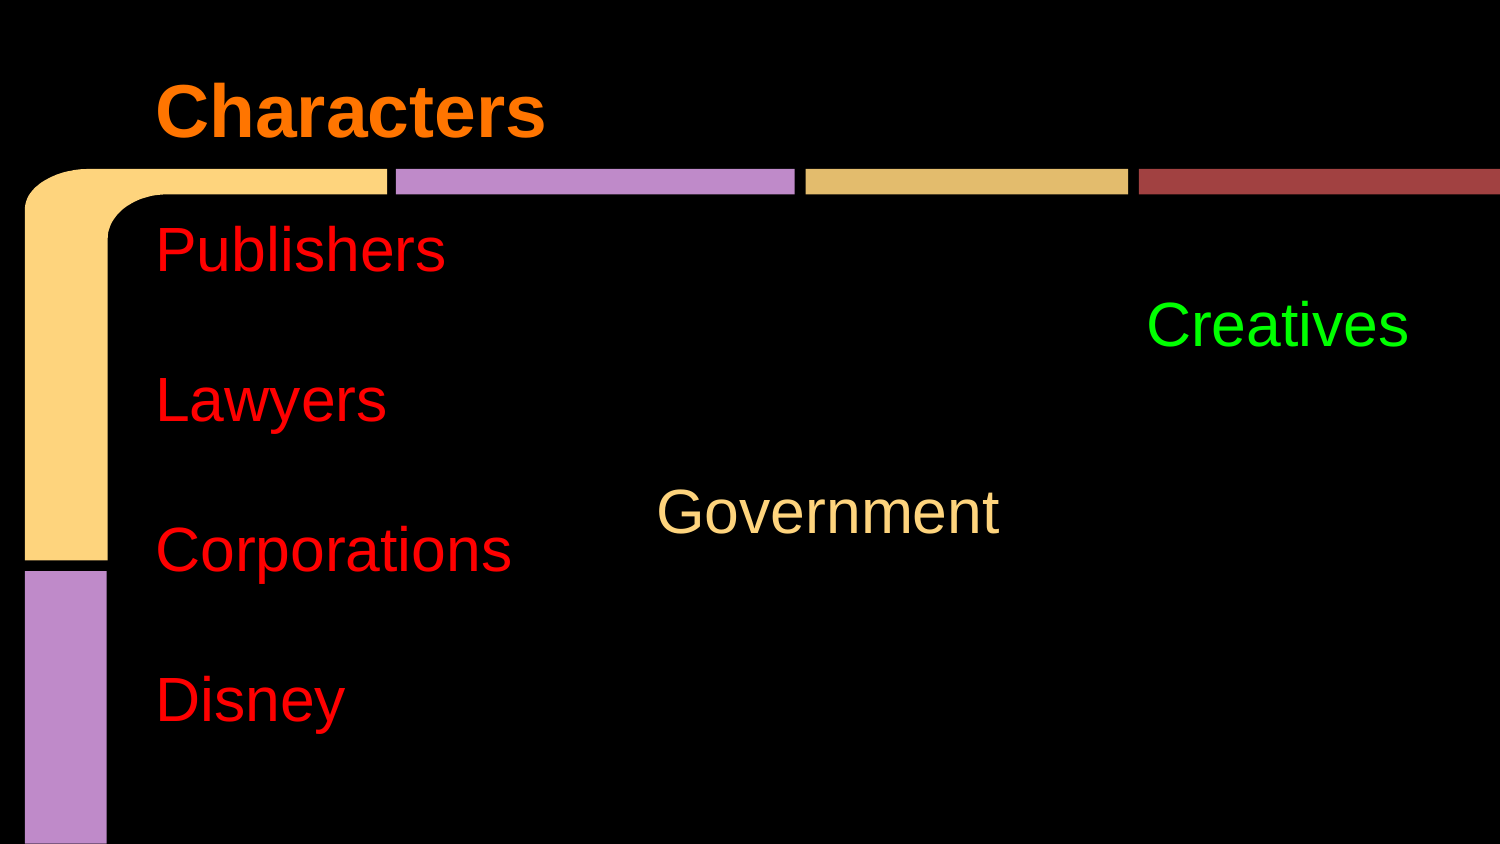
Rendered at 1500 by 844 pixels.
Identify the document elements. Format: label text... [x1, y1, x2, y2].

title Characters [140, 26, 1425, 168]
text_box Government [641, 455, 1034, 563]
list Creatives [791, 194, 1426, 808]
list Publishers Lawyers Corporations Disney [140, 194, 774, 808]
